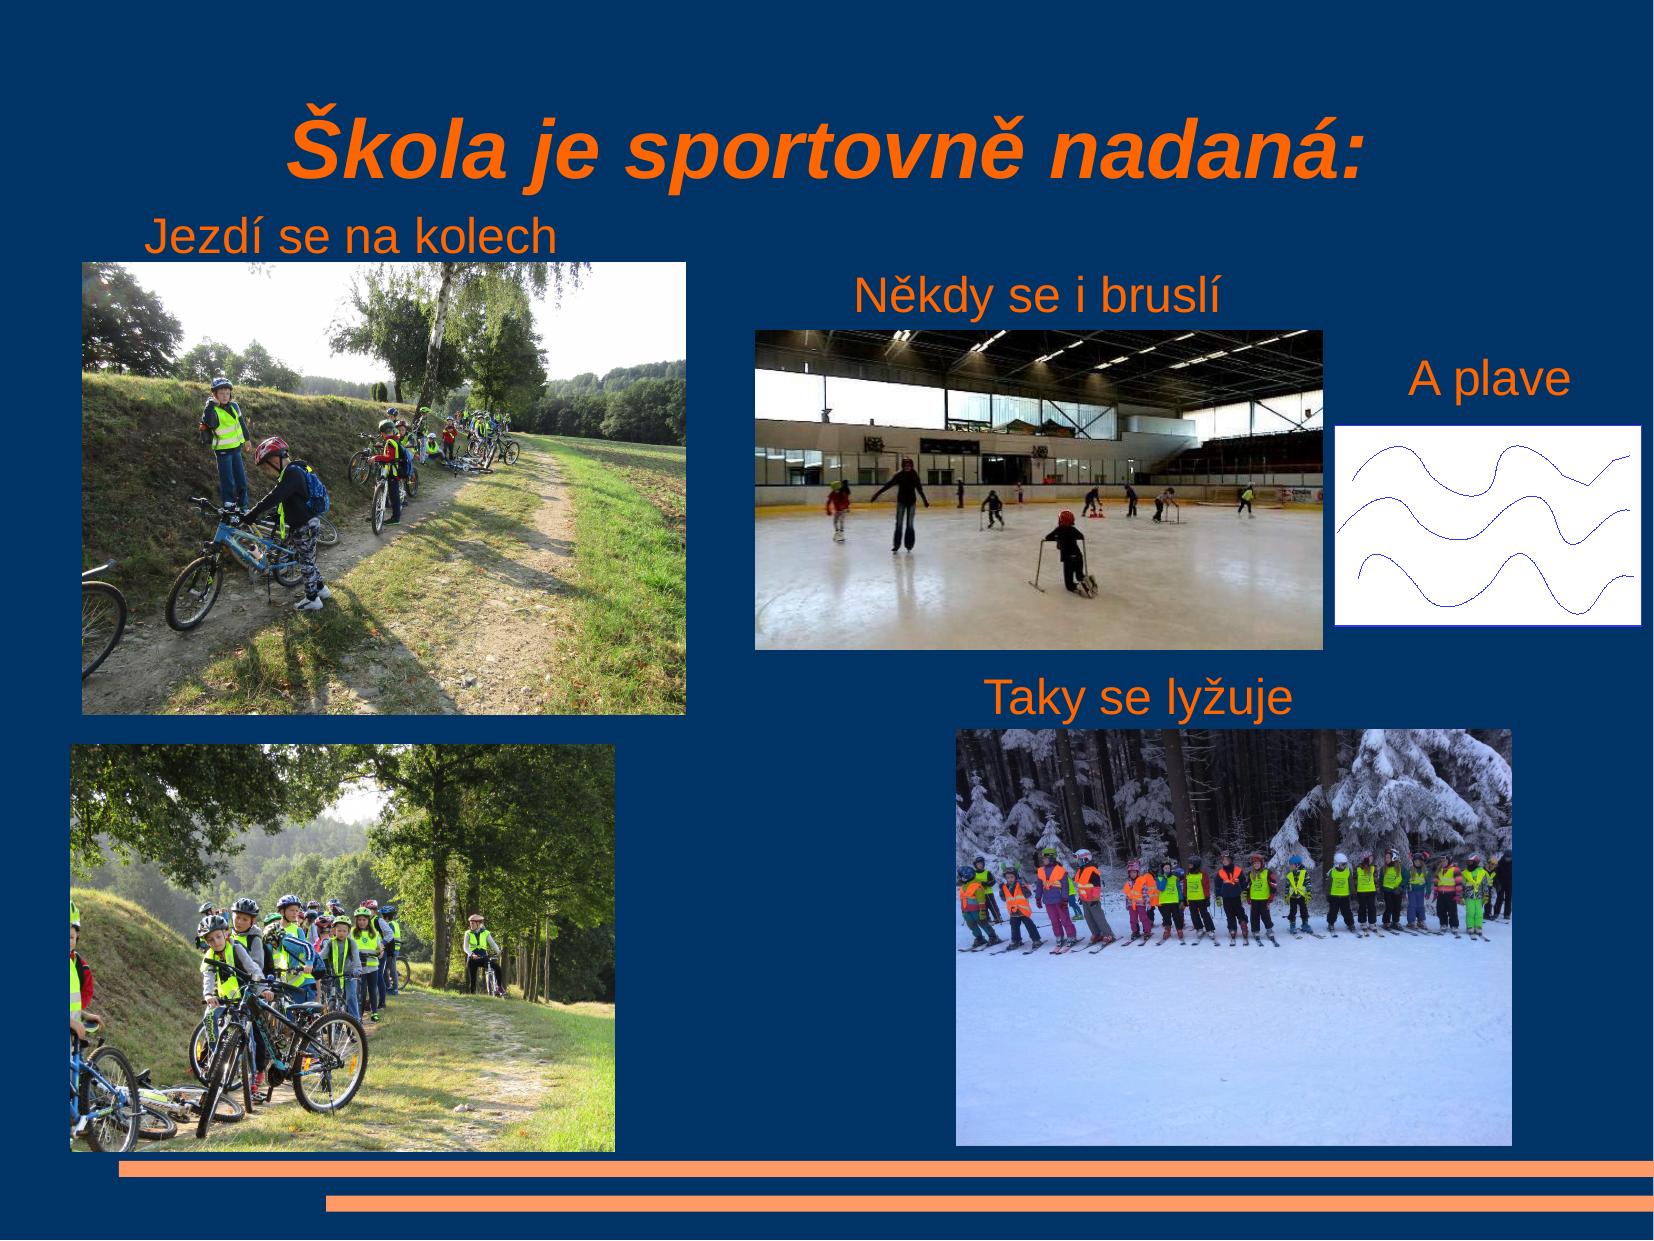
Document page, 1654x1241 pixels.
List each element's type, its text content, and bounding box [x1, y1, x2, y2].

picture [82, 262, 686, 715]
text_box Jezdí se na kolech [129, 200, 574, 272]
text_box [1334, 425, 1642, 626]
text_box A plave [1393, 342, 1588, 414]
title Škola je sportovně nadaná: [121, 46, 1534, 254]
text_box Někdy se i bruslí [838, 260, 1238, 331]
text_box Taky se lyžuje [968, 661, 1310, 733]
picture [70, 744, 615, 1152]
picture [755, 330, 1323, 650]
picture [956, 729, 1512, 1146]
